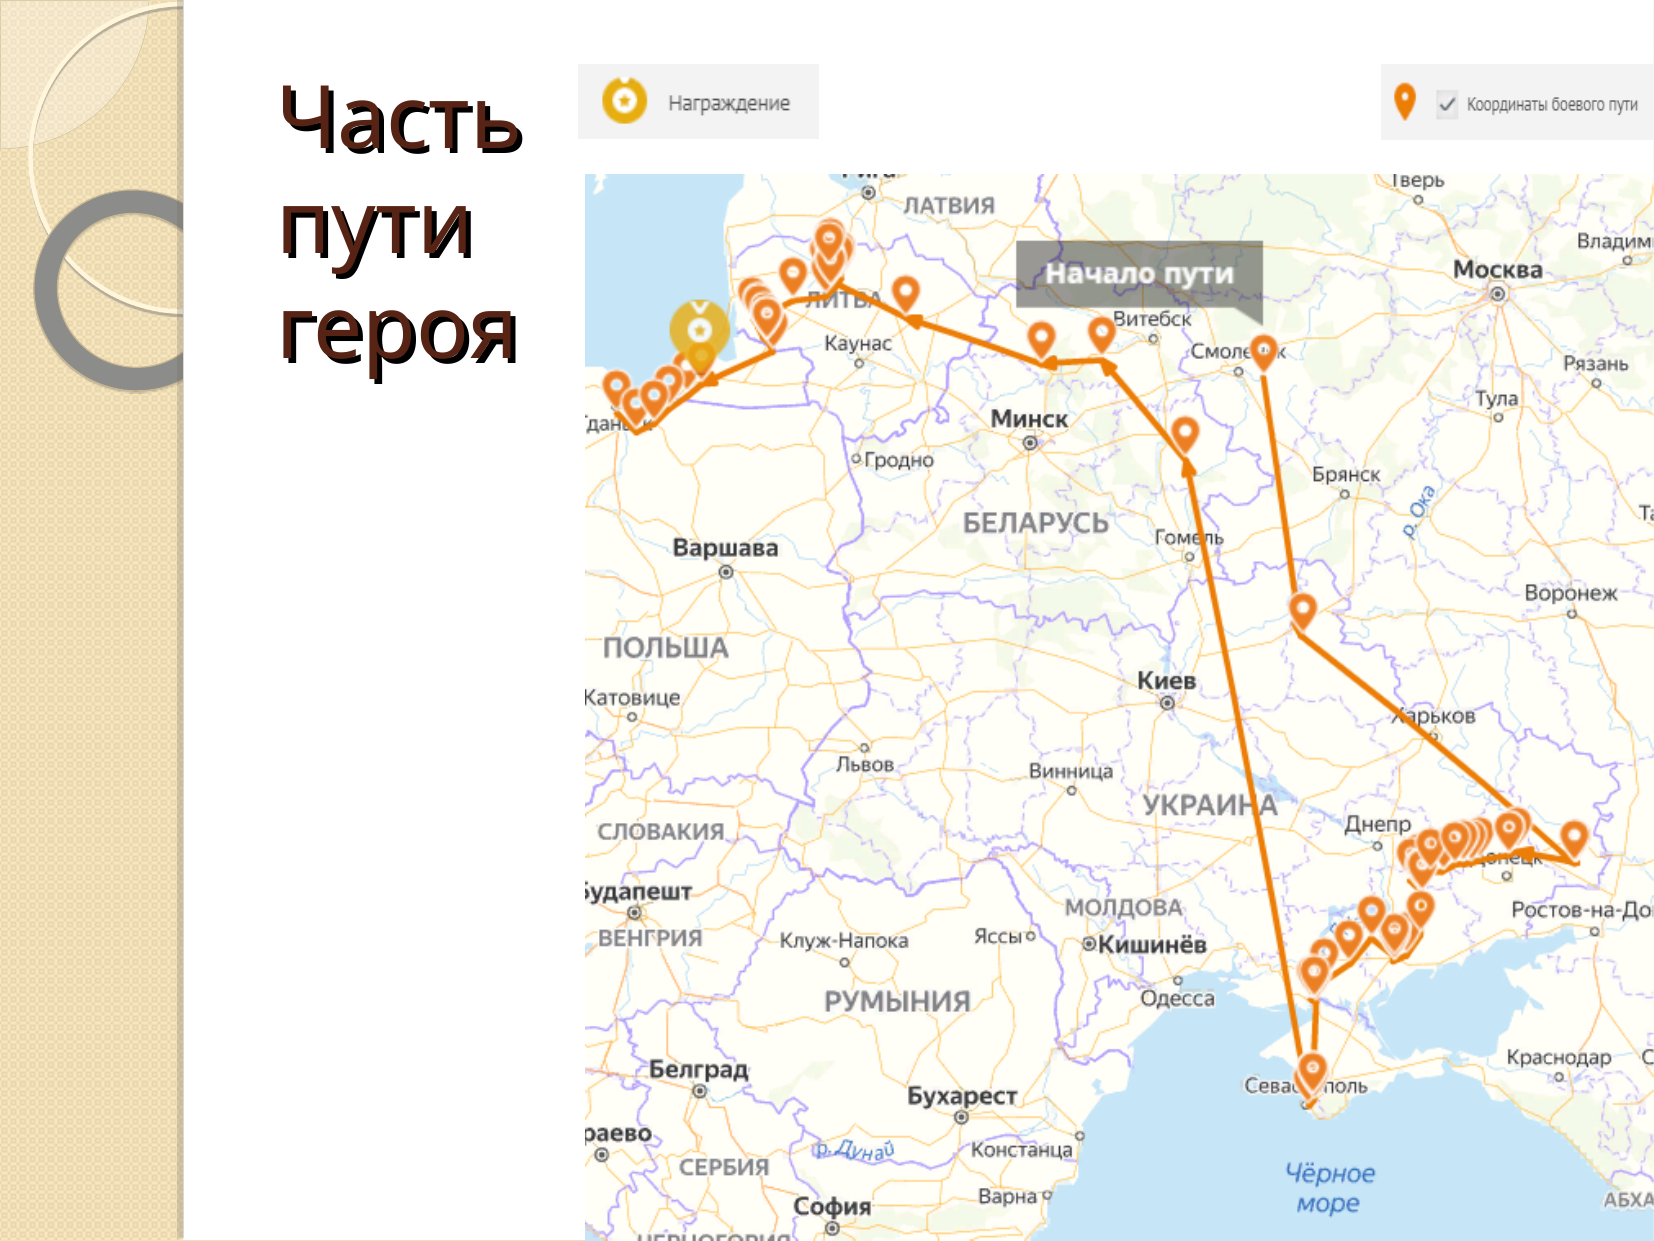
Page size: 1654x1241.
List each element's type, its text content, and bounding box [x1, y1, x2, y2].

picture [578, 64, 819, 139]
picture [585, 174, 1654, 1241]
title Часть пути героя [259, 53, 686, 337]
picture [1381, 64, 1654, 140]
